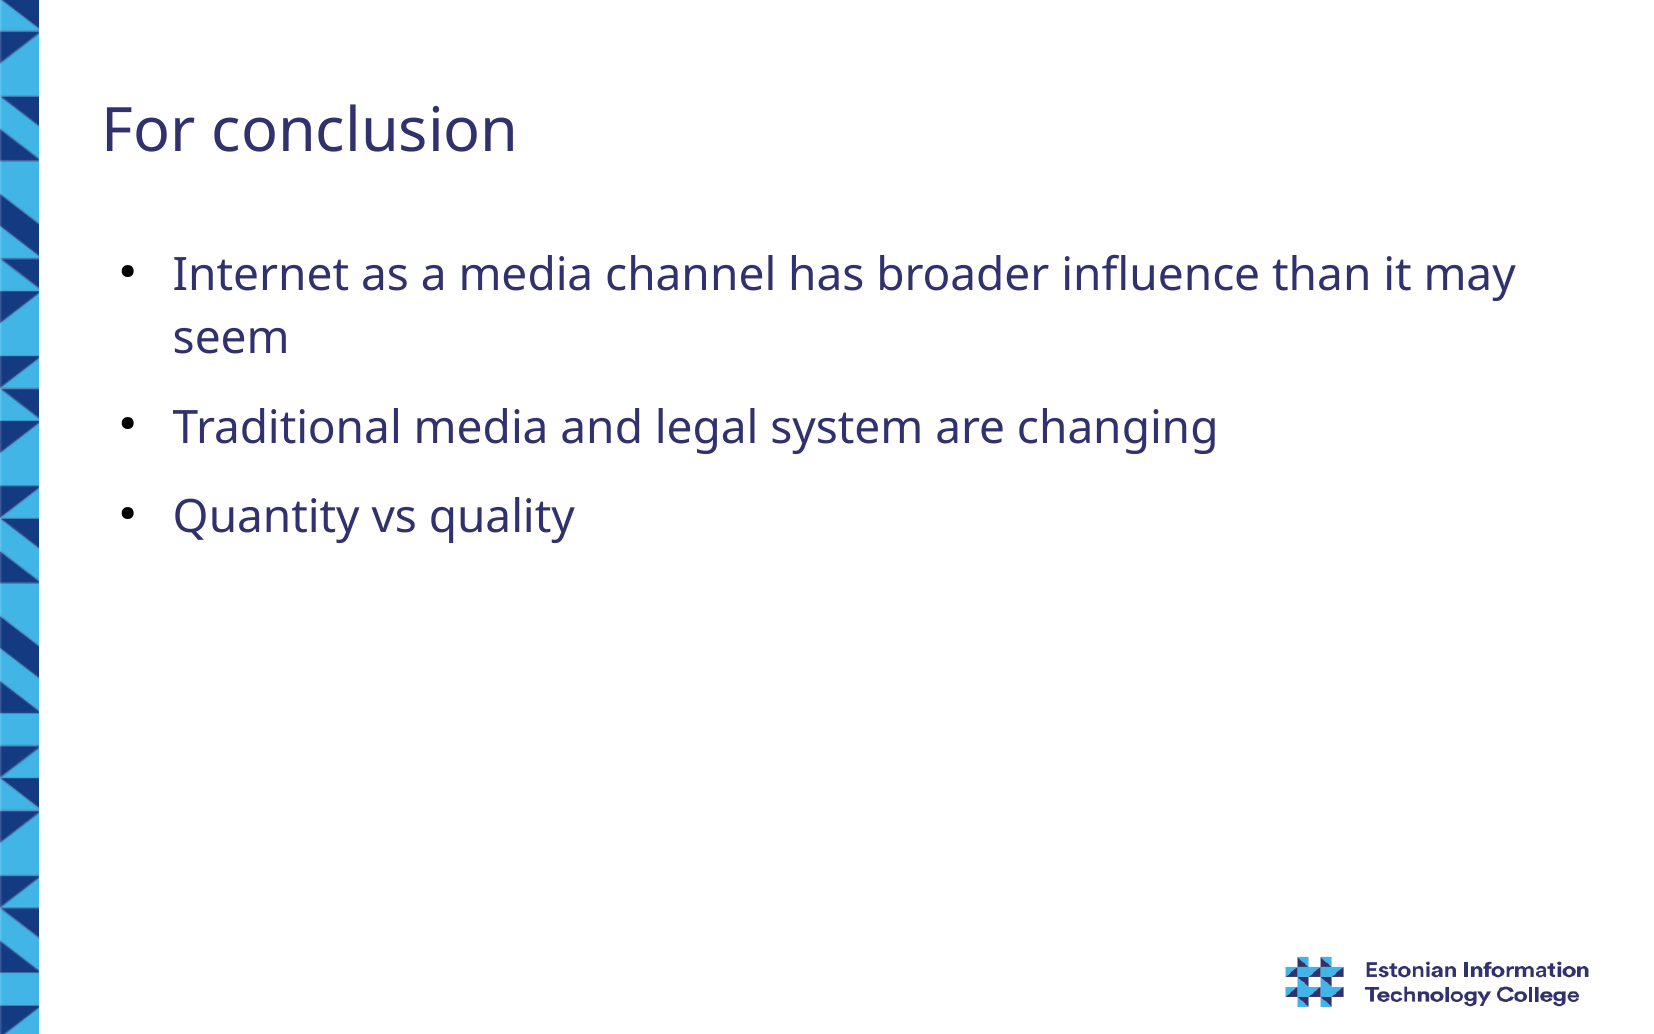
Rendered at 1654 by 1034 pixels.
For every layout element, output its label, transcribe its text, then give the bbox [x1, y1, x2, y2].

title For conclusion [101, 41, 1224, 214]
list Internet as a media channel has broader influence than it may seem Traditional media and legal system are changing Quantity vs quality [101, 241, 1591, 924]
